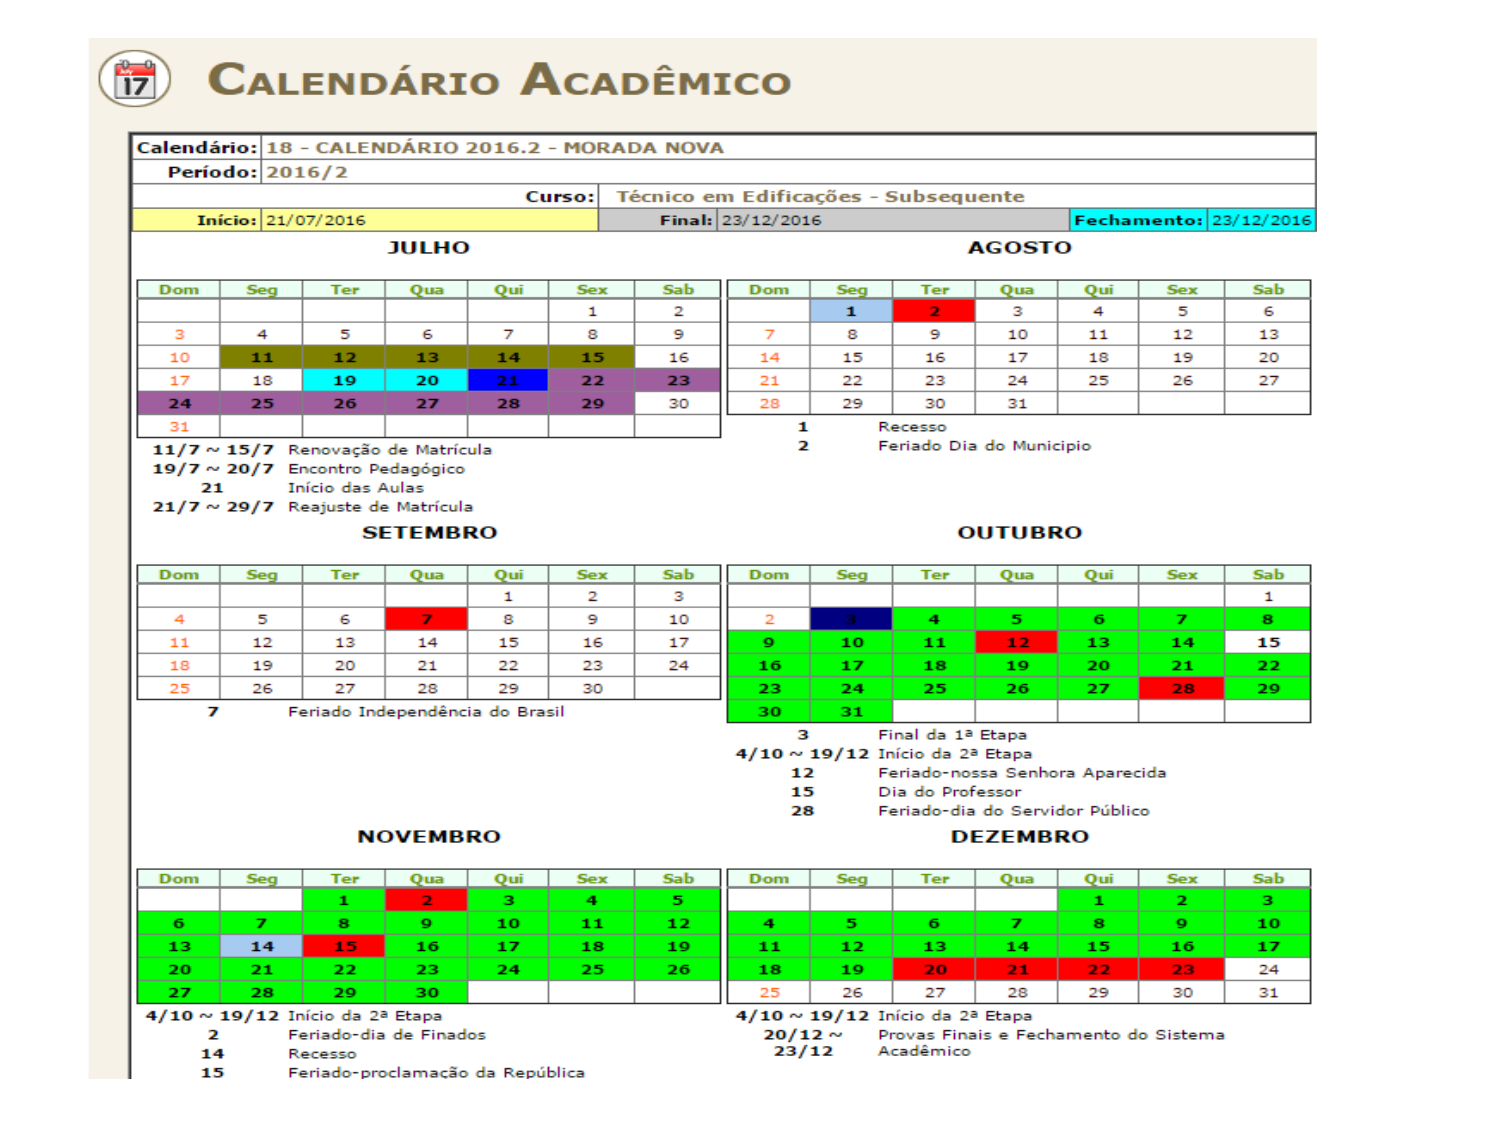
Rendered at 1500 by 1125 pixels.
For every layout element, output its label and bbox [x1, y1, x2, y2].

picture [88, 38, 1317, 1079]
